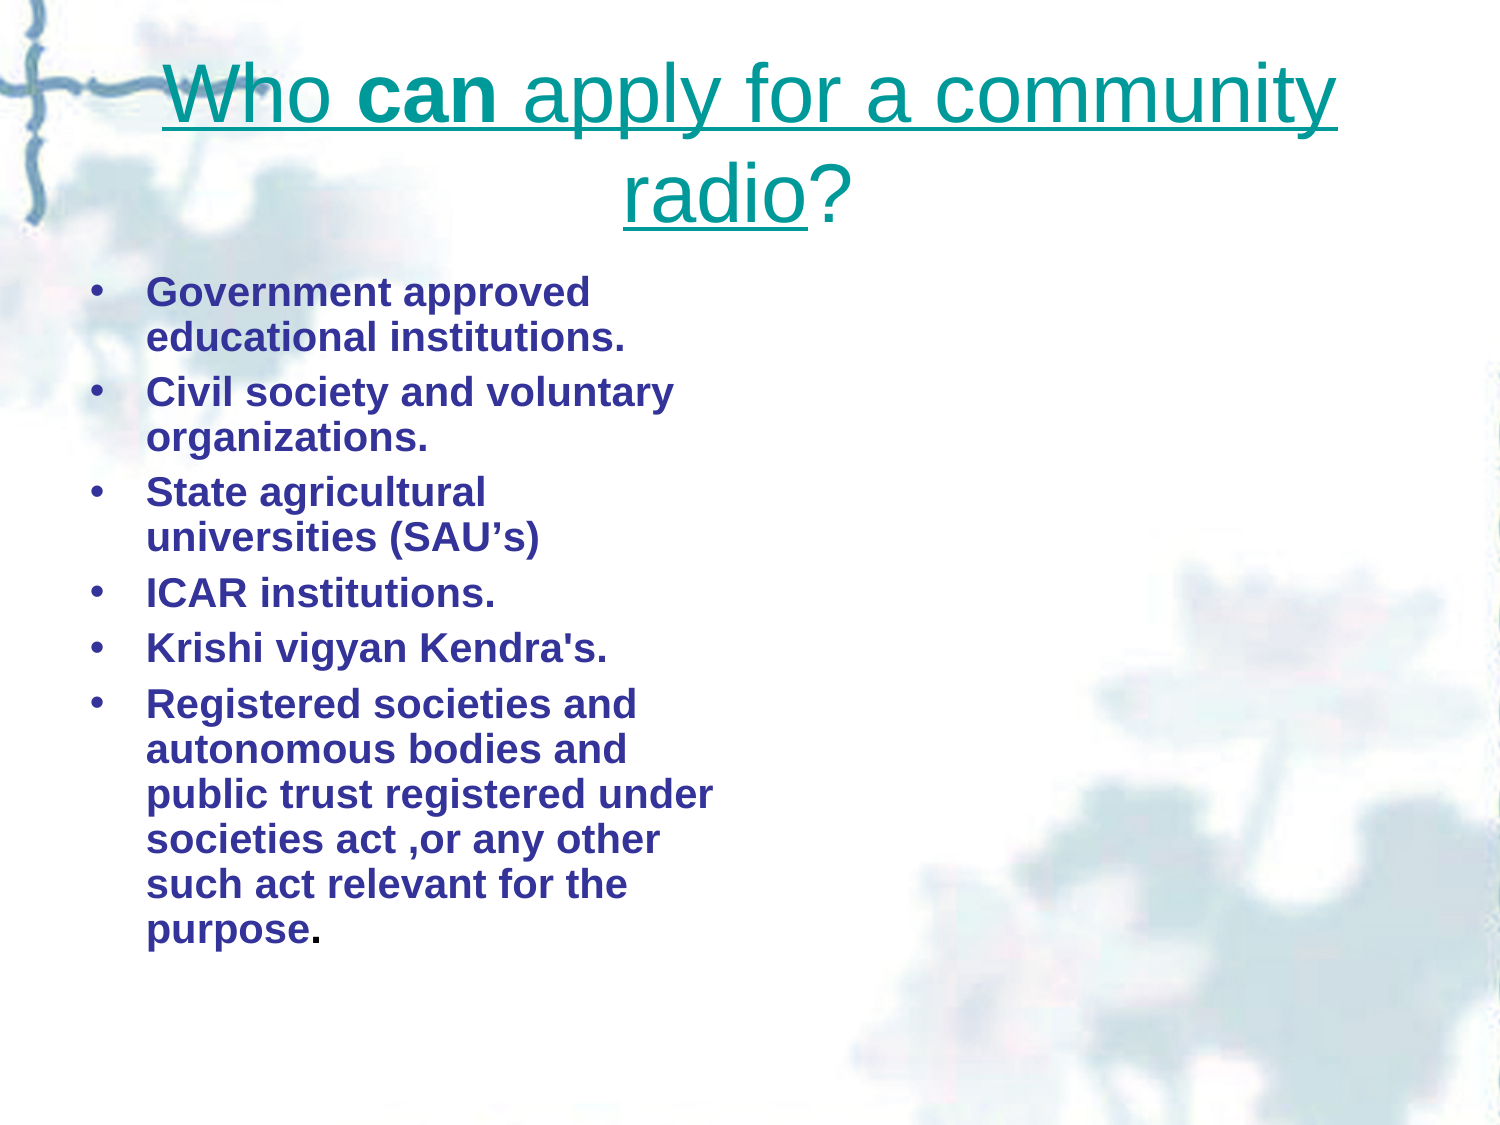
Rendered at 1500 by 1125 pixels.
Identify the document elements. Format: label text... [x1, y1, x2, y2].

list Government approved educational institutions. Civil society and voluntary organizations. State agricultural universities (SAU’s) ICAR institutions. Krishi vigyan Kendra's. Registered societies and autonomous bodies and public trust registered under societies act ,or any other such act relevant for the purpose. [75, 262, 738, 1075]
picture [0, 0, 1500, 1125]
title Who can apply for a community radio? [75, 31, 1426, 247]
